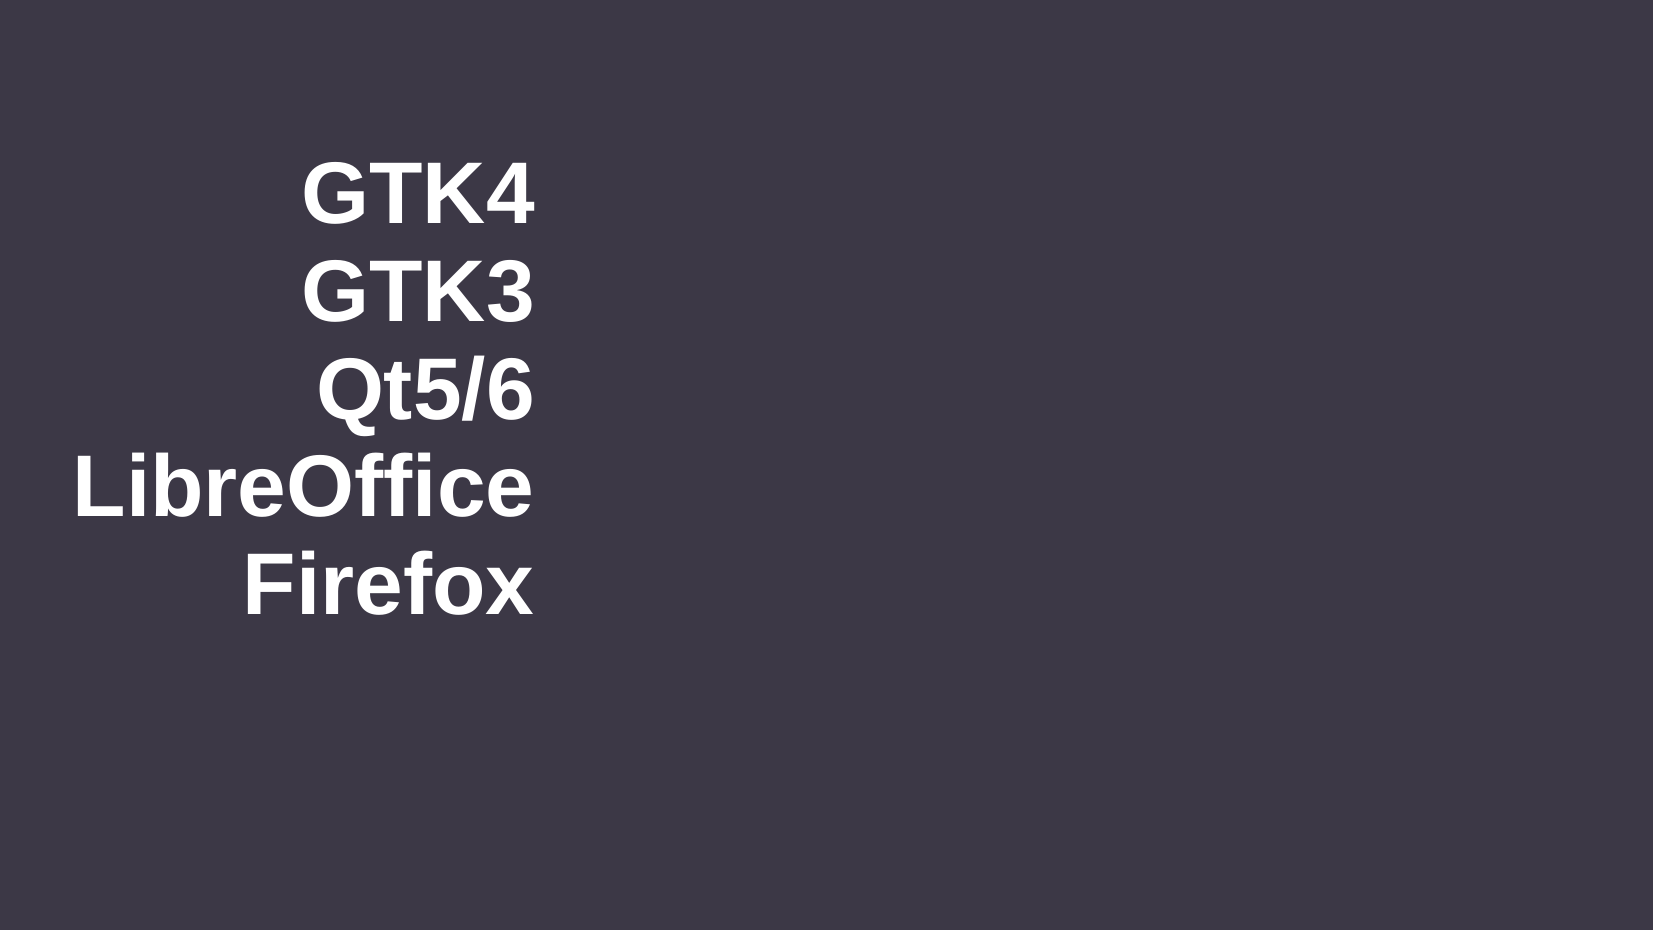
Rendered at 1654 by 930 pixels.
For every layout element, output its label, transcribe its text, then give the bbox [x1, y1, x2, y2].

text_box GTK4 GTK3 Qt5/6 LibreOffice Firefox [23, 137, 550, 641]
